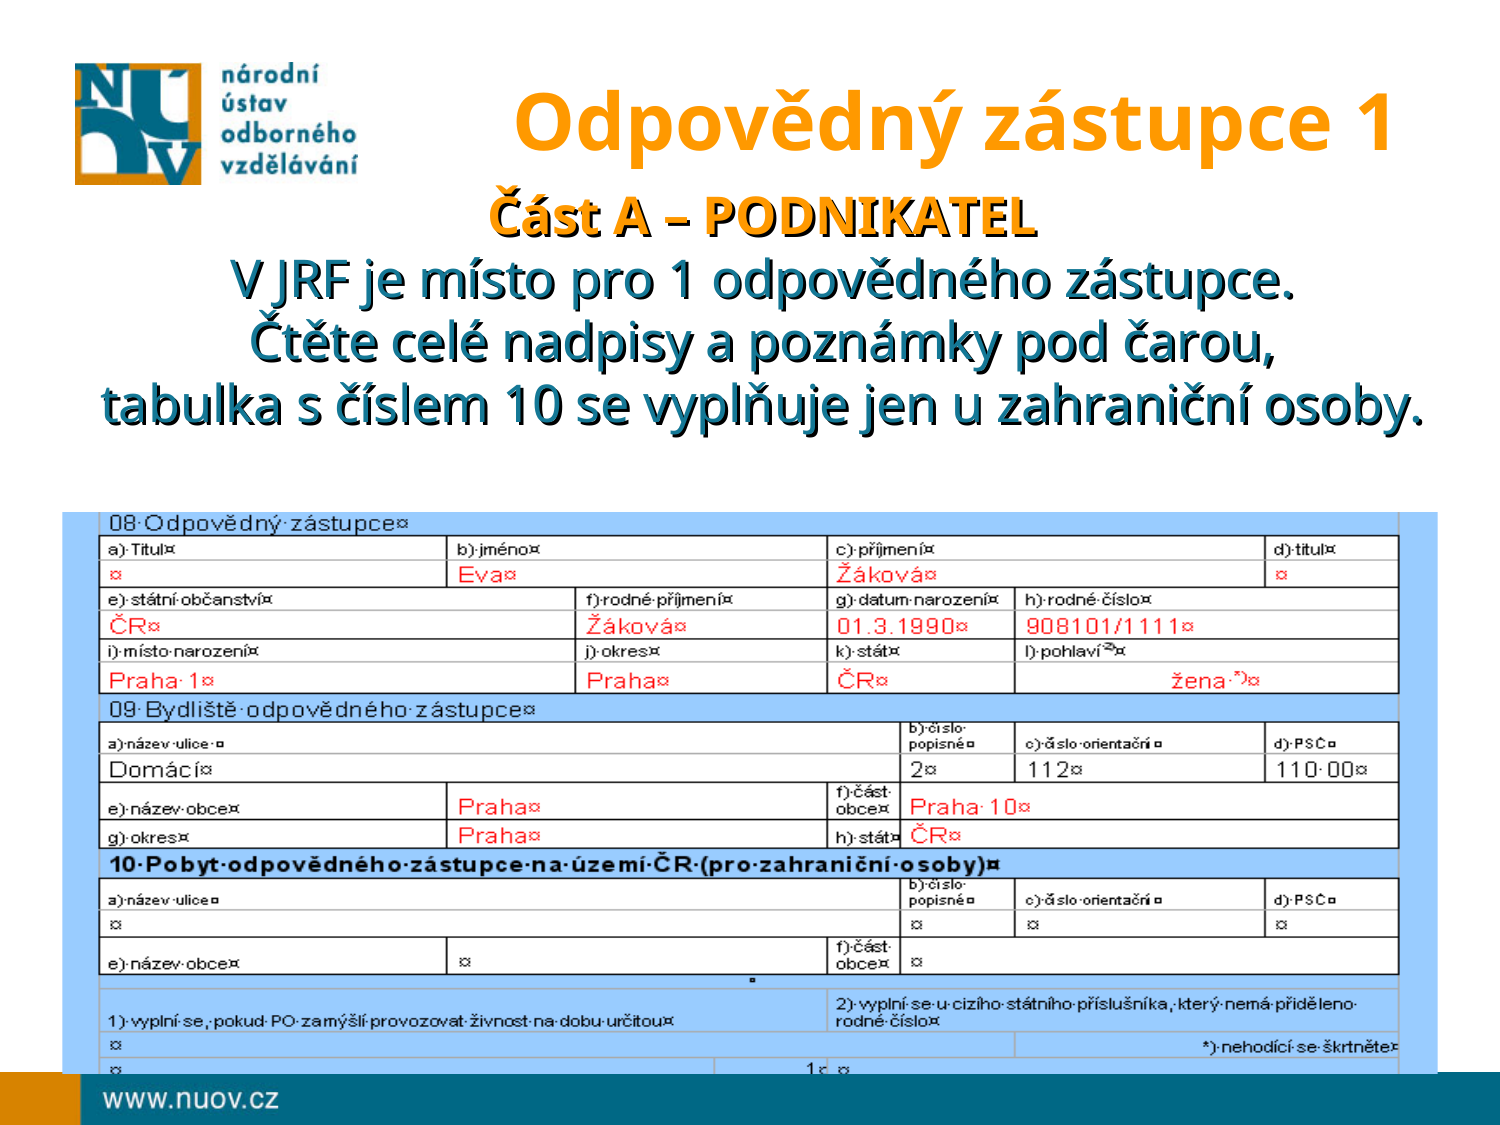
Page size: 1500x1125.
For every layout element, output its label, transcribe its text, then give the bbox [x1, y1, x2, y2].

text_box Část A – PODNIKATEL V JRF je místo pro 1 odpovědného zástupce. Čtěte celé nadpisy a poznámky pod čarou, tabulka s číslem 10 se vyplňuje jen u zahraniční osoby. [50, 174, 1476, 441]
text_box [75, 62, 358, 174]
picture [62, 512, 1438, 1074]
text_box [0, 1072, 1500, 1125]
title Odpovědný zástupce 1 [412, 50, 1500, 188]
